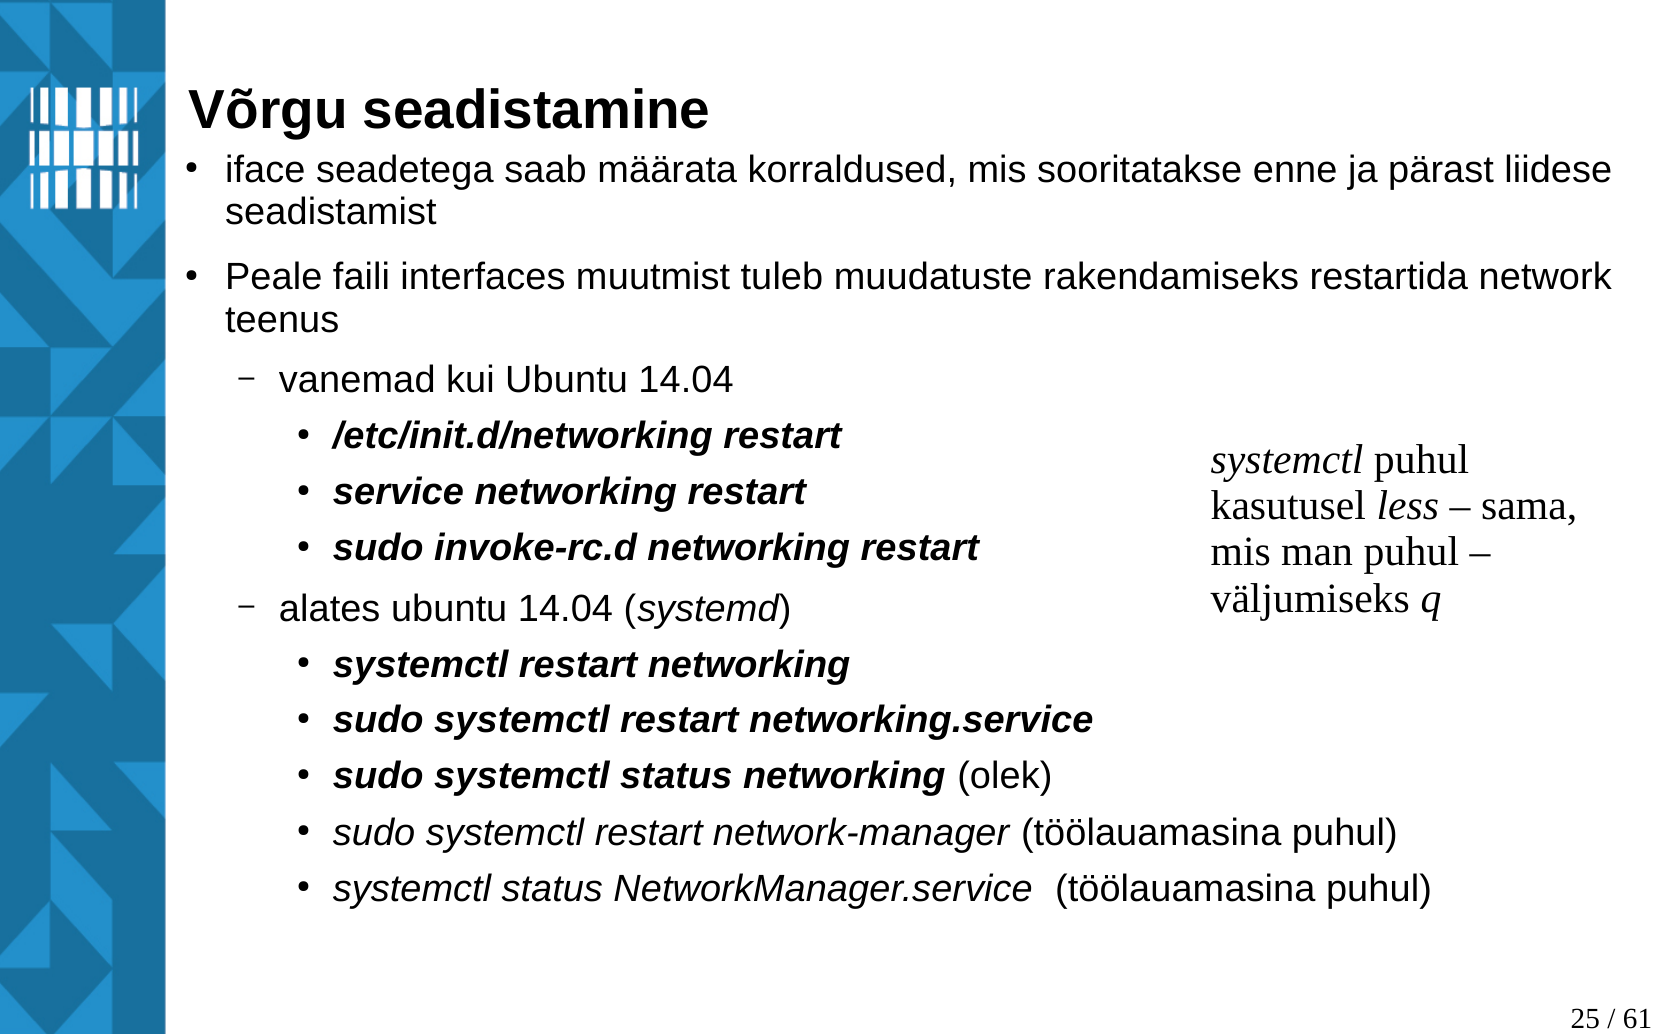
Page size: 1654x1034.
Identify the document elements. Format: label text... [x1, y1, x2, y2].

text_box systemctl puhul kasutusel less – sama, mis man puhul – väljumiseks q [1210, 436, 1621, 622]
list iface seadetega saab määrata korraldused, mis sooritatakse enne ja pärast liidese seadistamist Peale faili interfaces muutmist tuleb muudatuste rakendamiseks restartida network teenus vanemad kui Ubuntu 14.04 /etc/init.d/networking restart service networking restart sudo invoke-rc.d networking restart alates ubuntu 14.04 (systemd) systemctl restart networking sudo systemctl restart networking.service sudo systemctl status networking (olek) sudo systemctl restart network-manager (töölauamasina puhul) systemctl status NetworkManager.service (töölauamasina puhul) [171, 147, 1625, 915]
title Võrgu seadistamine [188, 23, 1595, 147]
